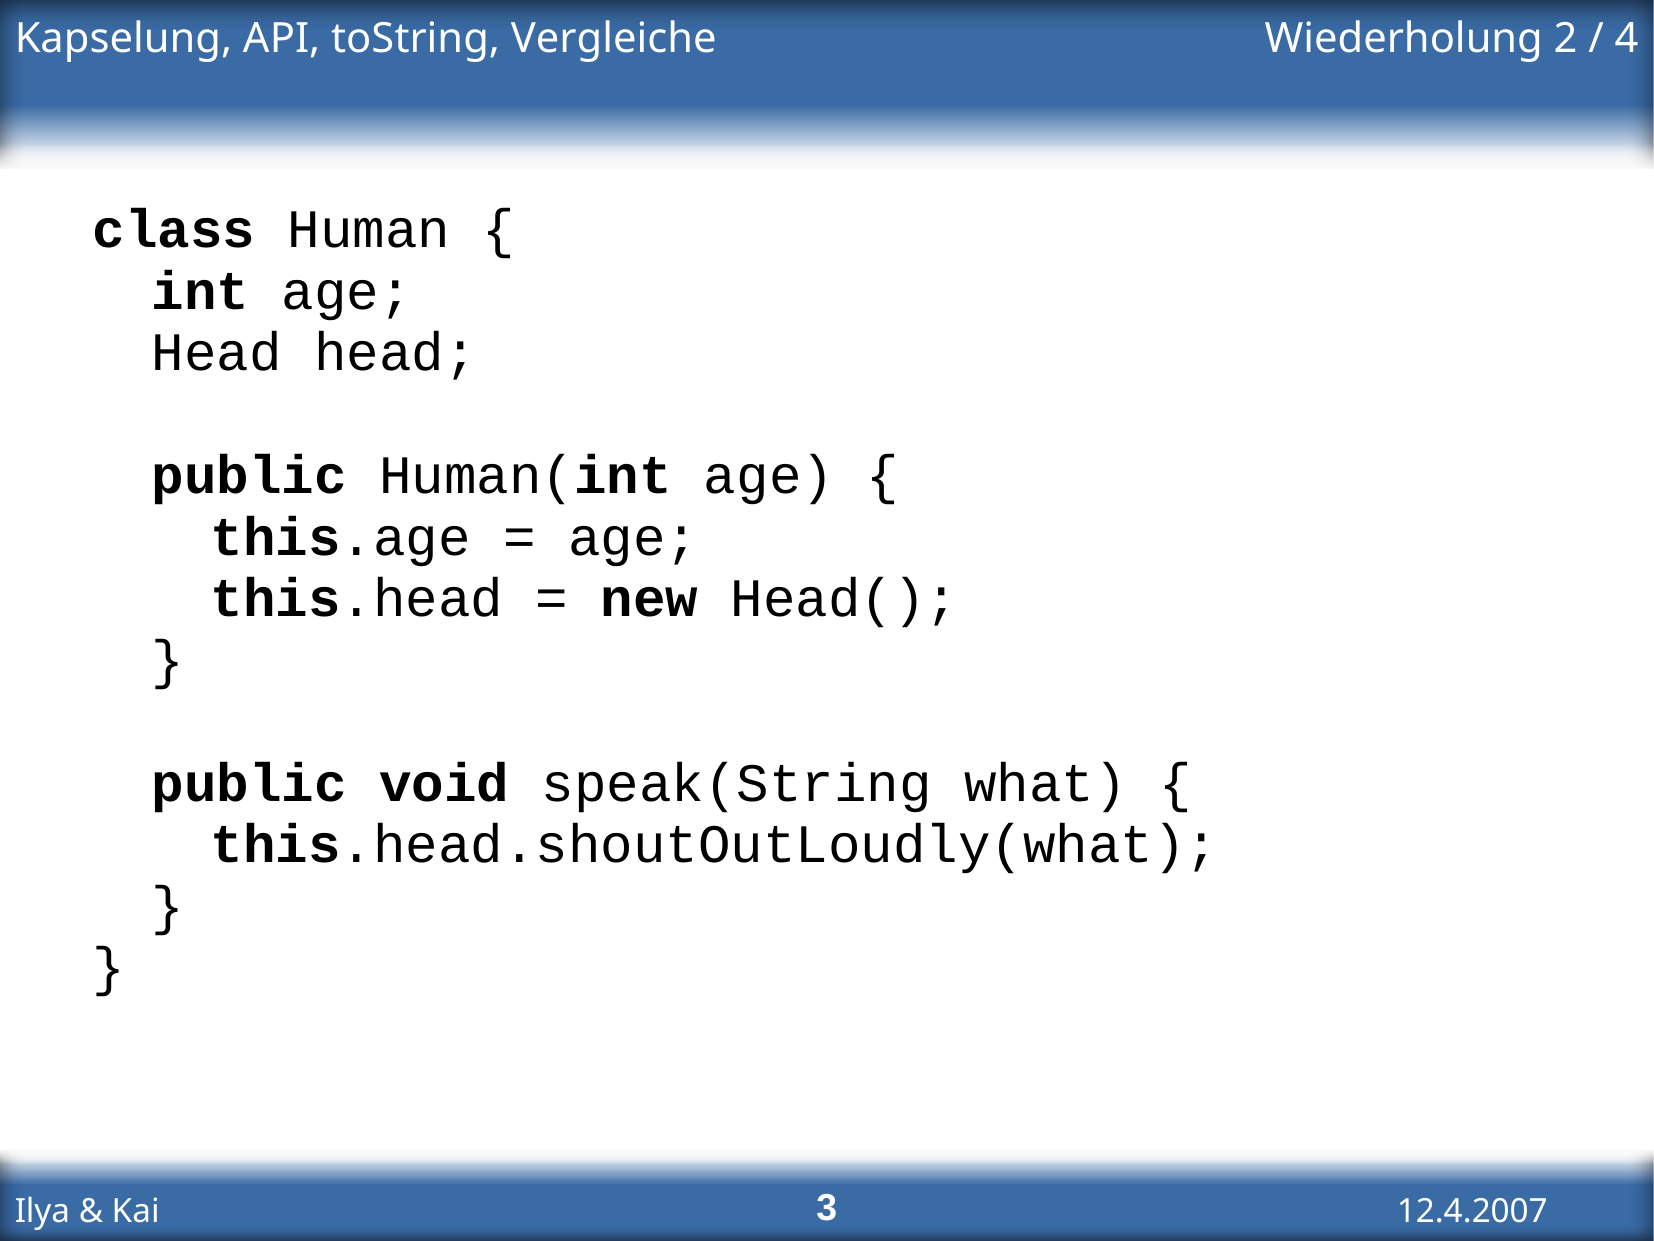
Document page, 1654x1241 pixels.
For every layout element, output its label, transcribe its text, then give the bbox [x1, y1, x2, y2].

picture [0, 1149, 1654, 1241]
text_box class Human { int age; Head head; public Human(int age) { this.age = age; this.head = new Head(); } public void speak(String what) { this.head.shoutOutLoudly(what); } } [78, 195, 1352, 1071]
picture [0, 0, 1654, 169]
text_box Wiederholung 2 / 4 [1226, 0, 1654, 73]
